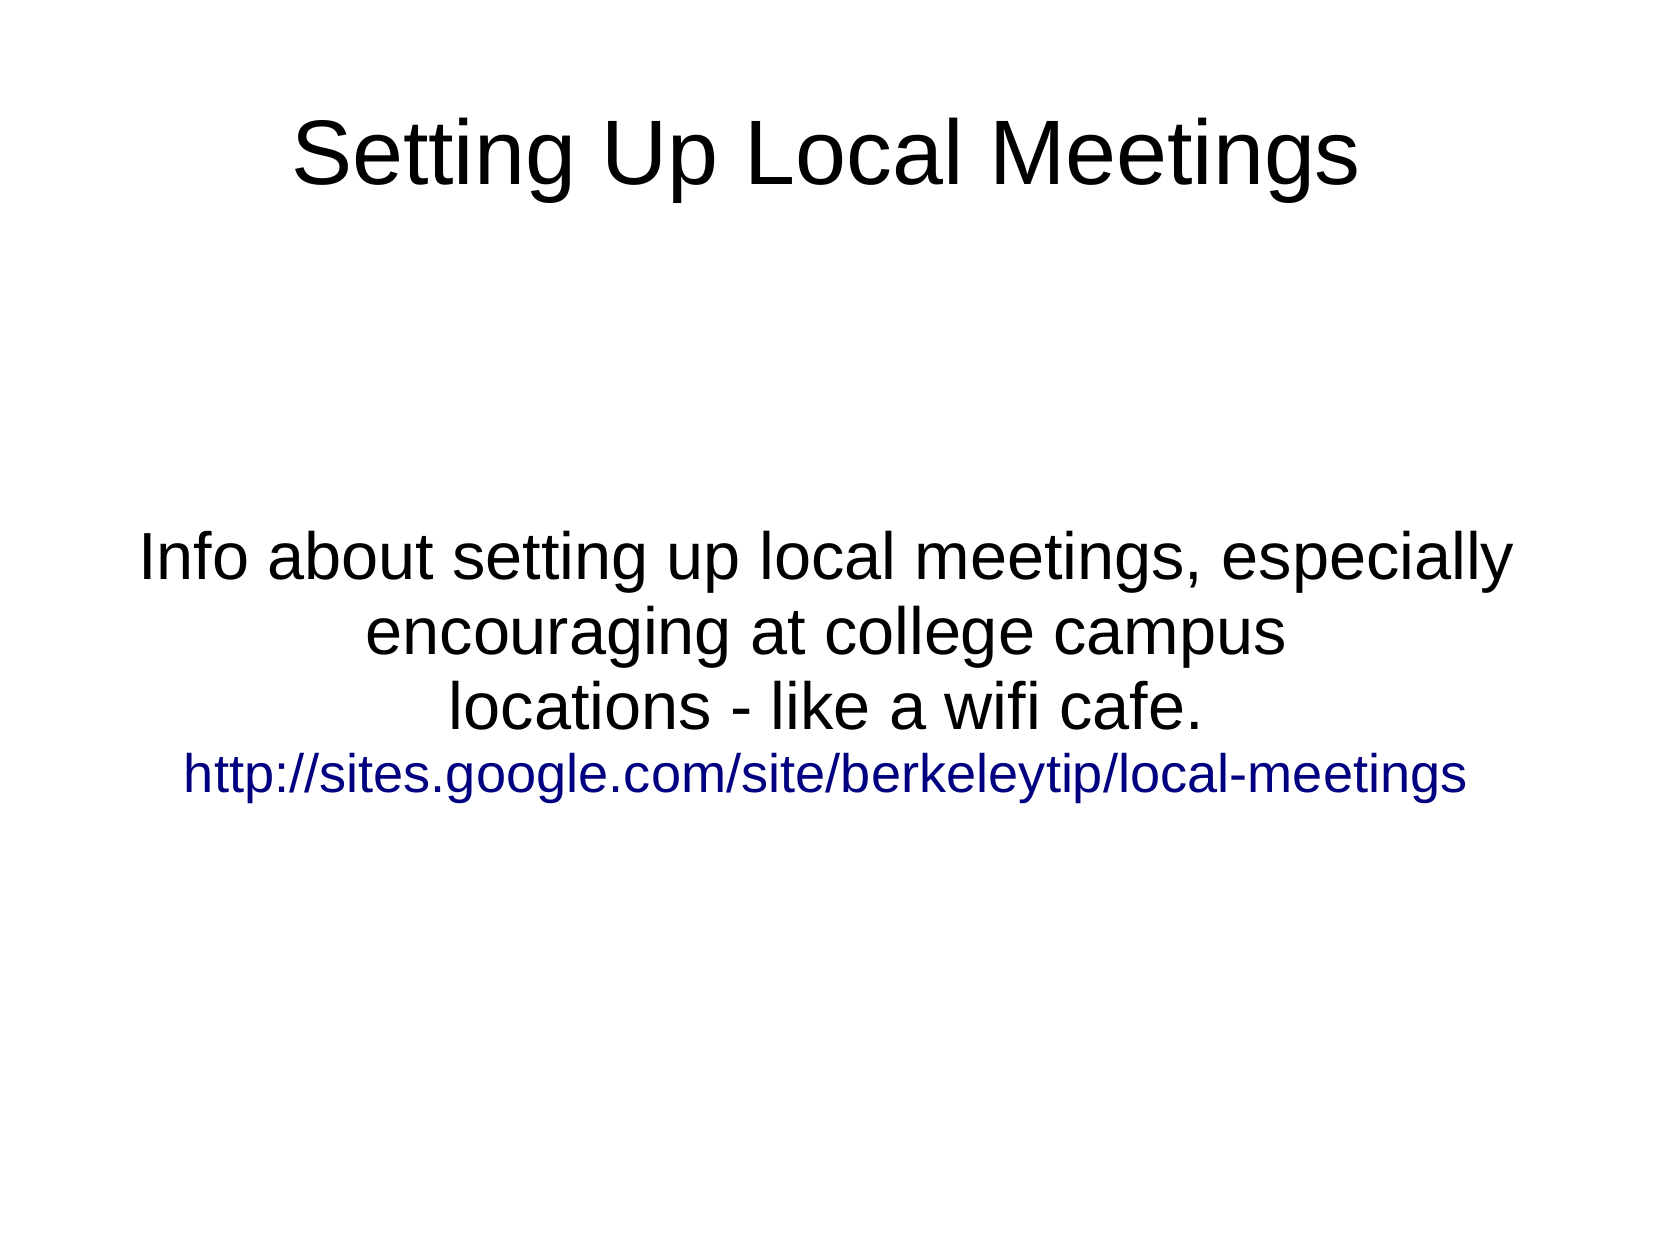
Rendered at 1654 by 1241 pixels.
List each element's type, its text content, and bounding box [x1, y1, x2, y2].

subtitle Info about setting up local meetings, especially encouraging at college campus locations - like a wifi cafe. http://sites.google.com/site/berkeleytip/local-meetings [82, 297, 1571, 1102]
title Setting Up Local Meetings [82, 56, 1571, 250]
